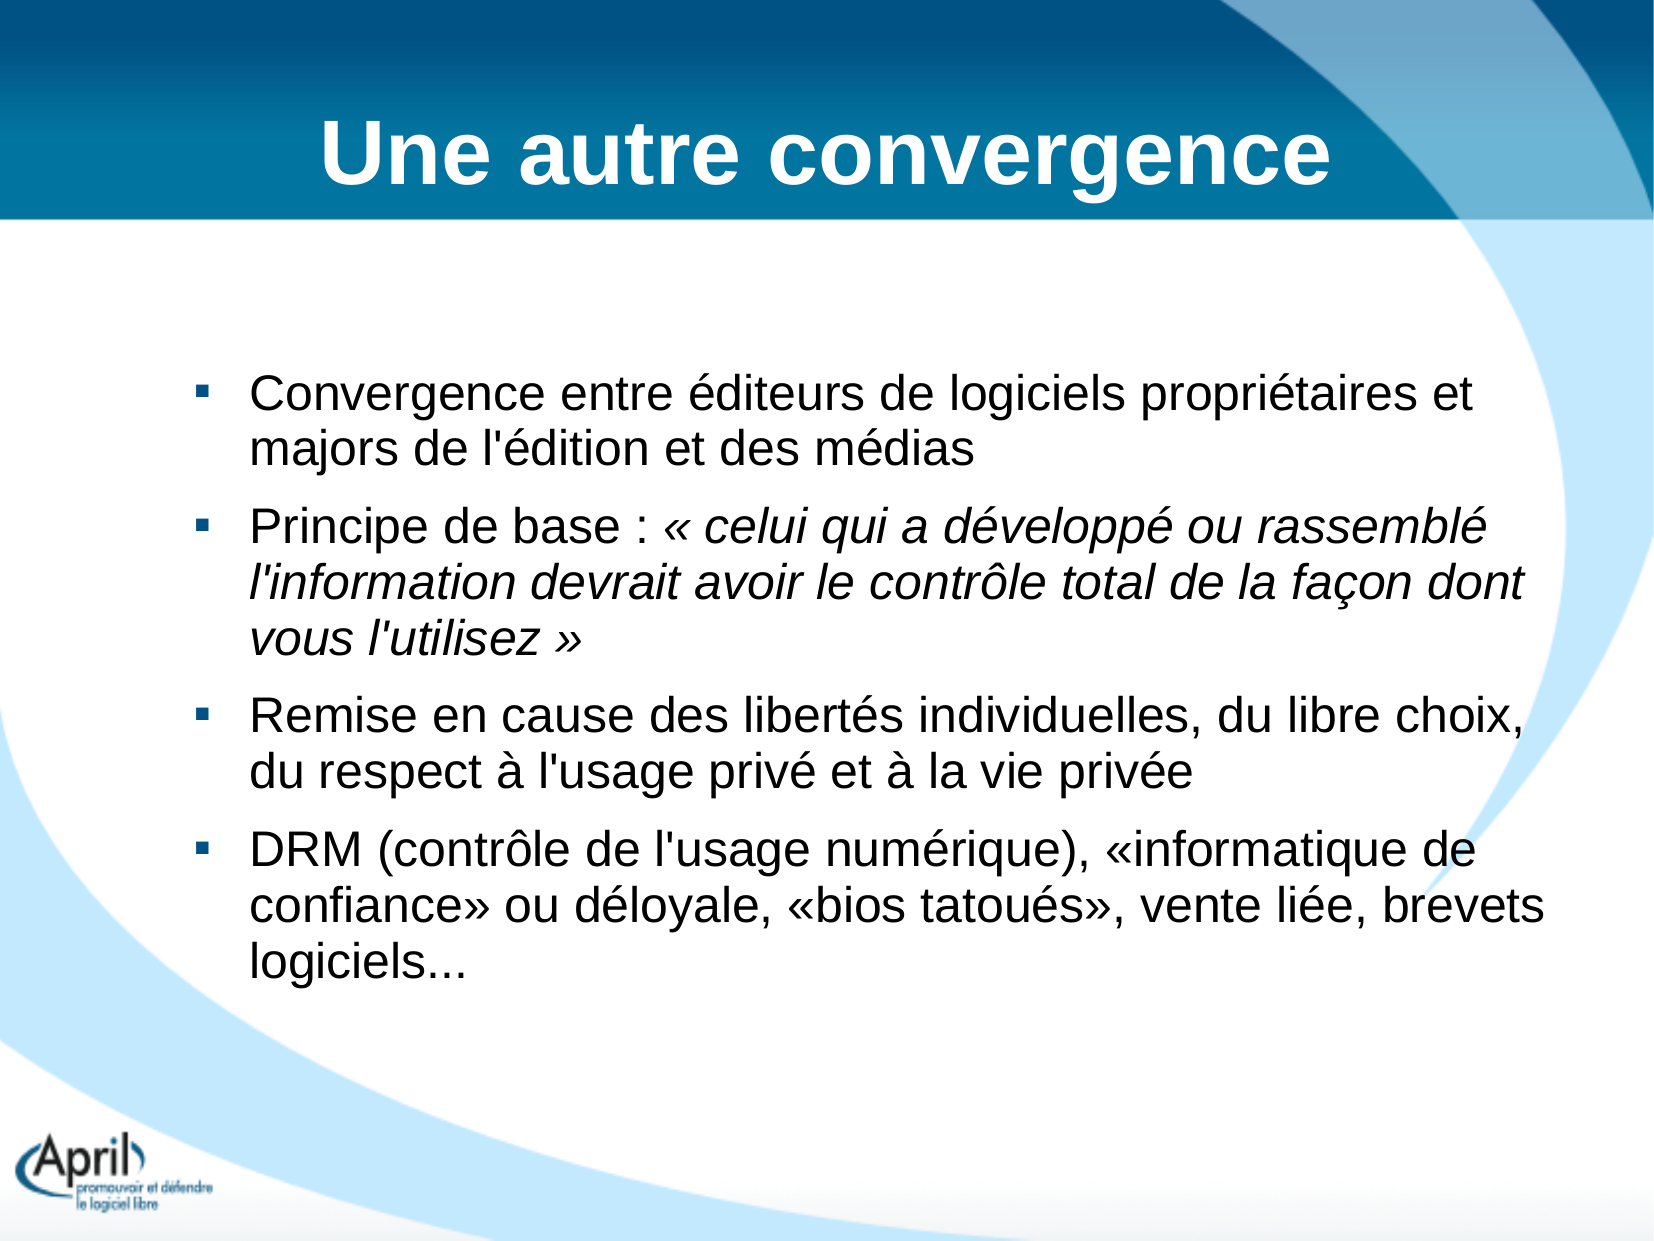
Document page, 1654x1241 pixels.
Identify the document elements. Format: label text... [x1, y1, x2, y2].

picture [0, 0, 1654, 1241]
title Une autre convergence [82, 49, 1571, 257]
list Convergence entre éditeurs de logiciels propriétaires et majors de l'édition et des médias Principe de base : « celui qui a développé ou rassemblé l'information devrait avoir le contrôle total de la façon dont vous l'utilisez » Remise en cause des libertés individuelles, du libre choix, du respect à l'usage privé et à la vie privée DRM (contrôle de l'usage numérique), «informatique de confiance» ou déloyale, «bios tatoués», vente liée, brevets logiciels... [178, 364, 1570, 1147]
